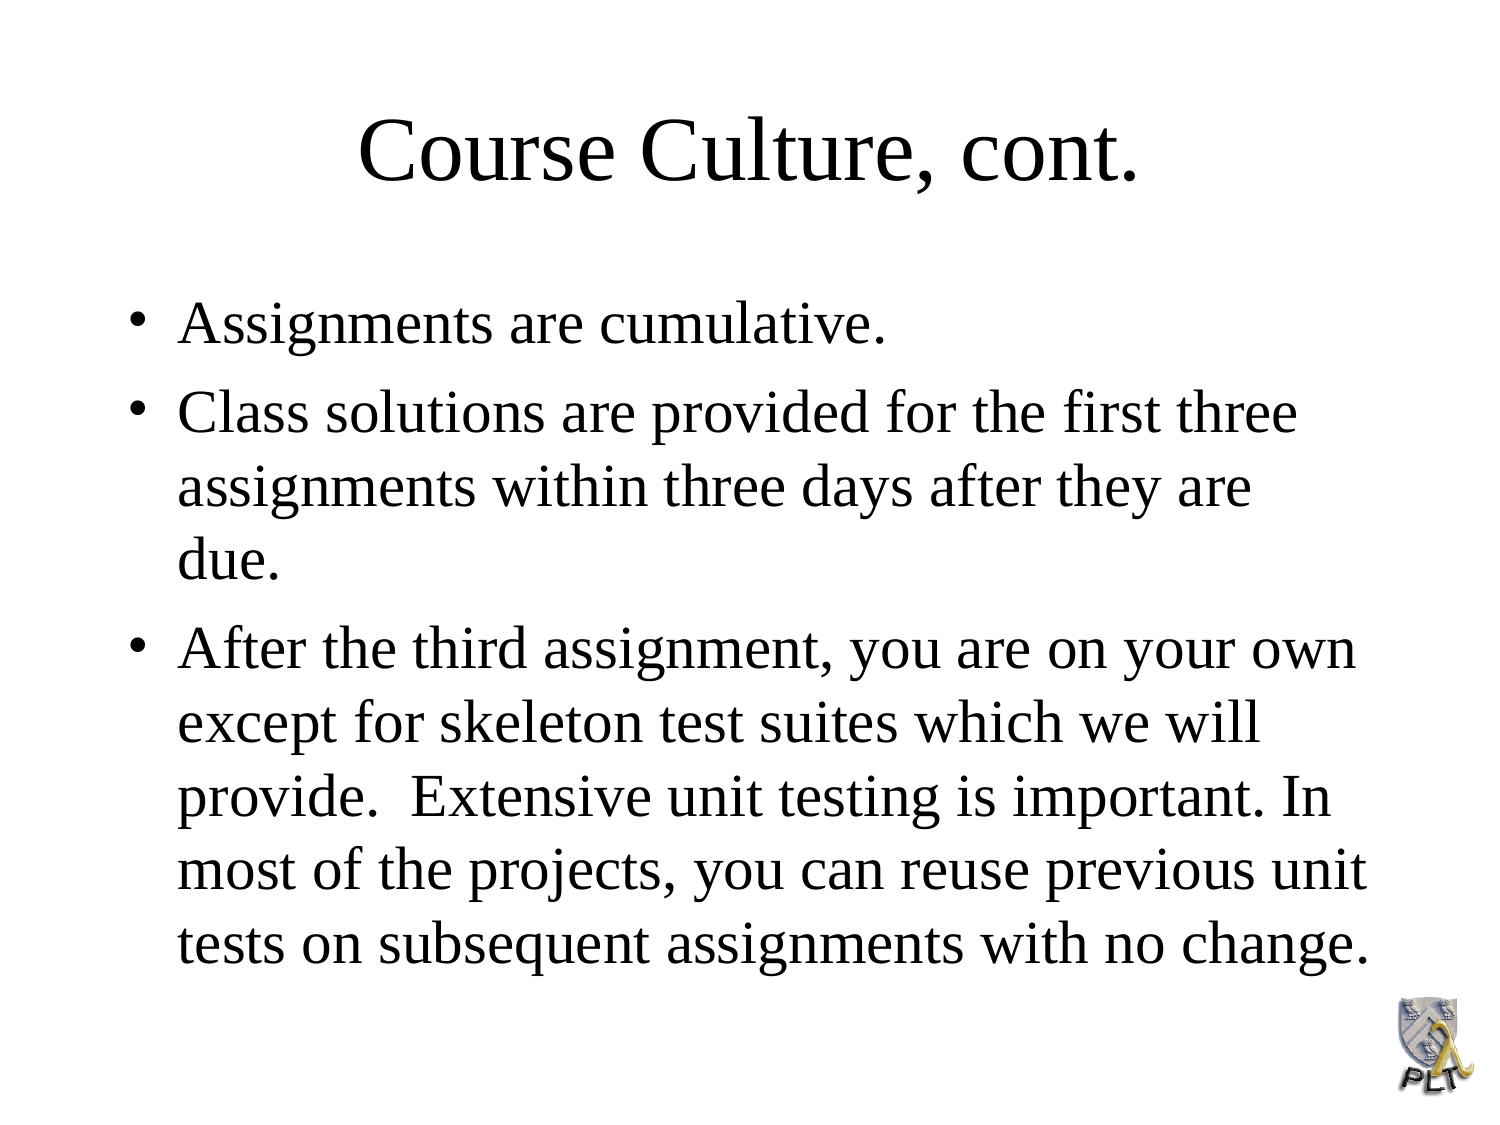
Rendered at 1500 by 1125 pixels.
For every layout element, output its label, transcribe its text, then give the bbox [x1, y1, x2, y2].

title Course Culture, cont. [112, 49, 1388, 238]
list Assignments are cumulative. Class solutions are provided for the first three assignments within three days after they are due. After the third assignment, you are on your own except for skeleton test suites which we will provide. Extensive unit testing is important. In most of the projects, you can reuse previous unit tests on subsequent assignments with no change. [112, 274, 1388, 1063]
picture [1387, 987, 1480, 1100]
